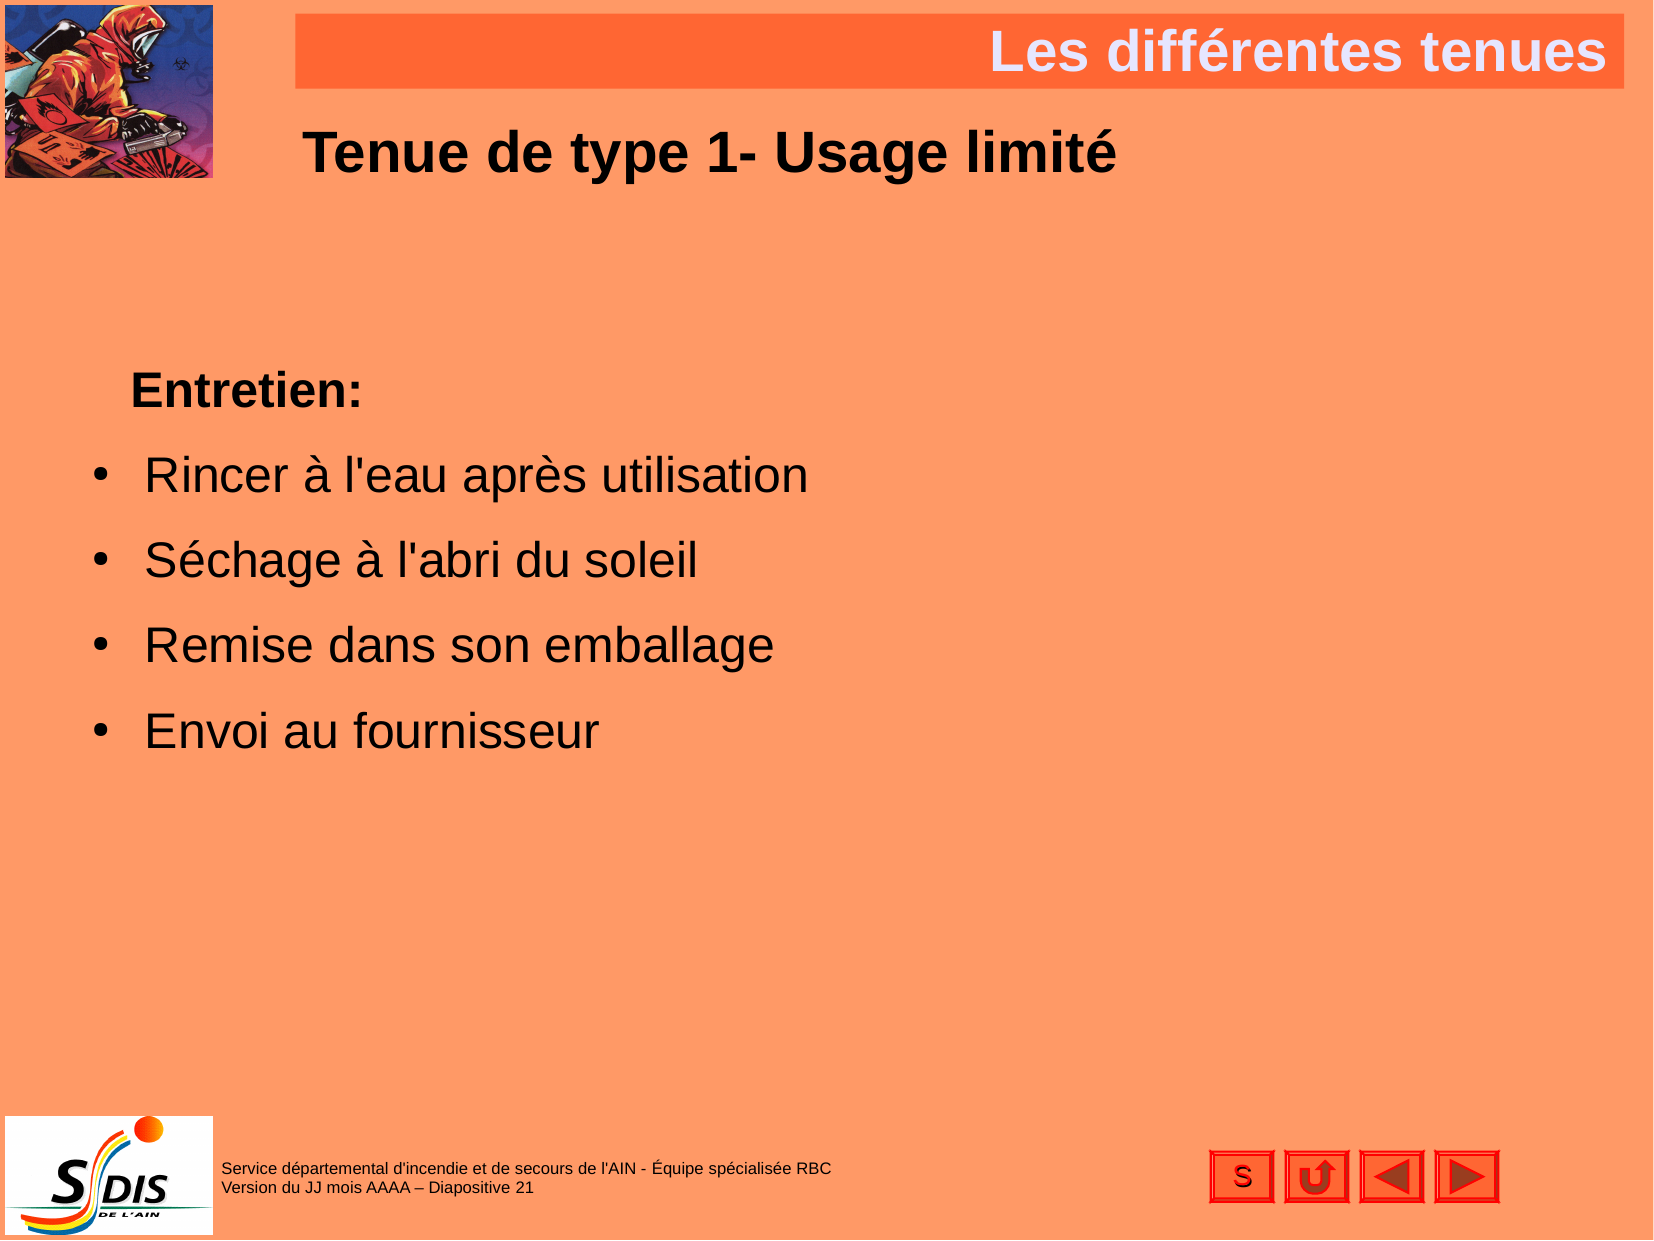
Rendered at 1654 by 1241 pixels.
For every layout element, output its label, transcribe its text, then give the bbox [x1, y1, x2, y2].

picture [5, 5, 213, 178]
list Entretien: Rincer à l'eau après utilisation Séchage à l'abri du soleil Remise dans son emballage Envoi au fournisseur [59, 354, 1447, 857]
text_box Les différentes tenues [295, 13, 1625, 89]
text_box Tenue de type 1- Usage limité [287, 112, 1134, 193]
picture [5, 1116, 213, 1235]
